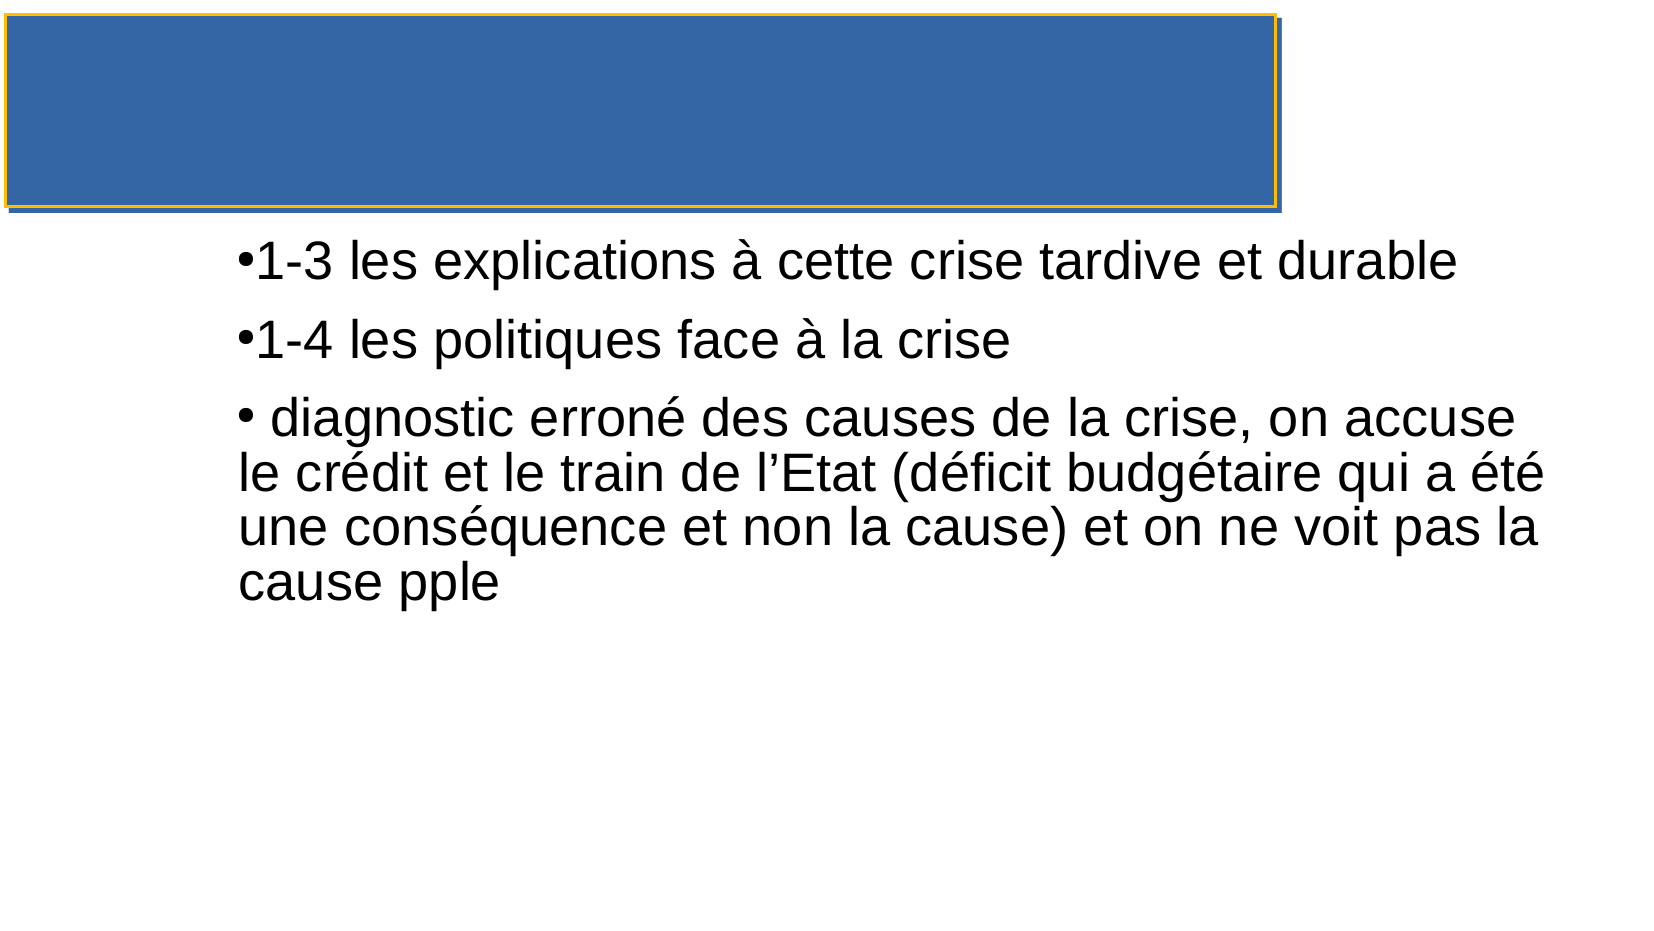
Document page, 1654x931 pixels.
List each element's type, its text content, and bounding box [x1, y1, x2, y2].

list 1-3 les explications à cette crise tardive et durable 1-4 les politiques face à la crise diagnostic erroné des causes de la crise, on accuse le crédit et le train de l’Etat (déficit budgétaire qui a été une conséquence et non la cause) et on ne voit pas la cause pple [88, 236, 1565, 798]
